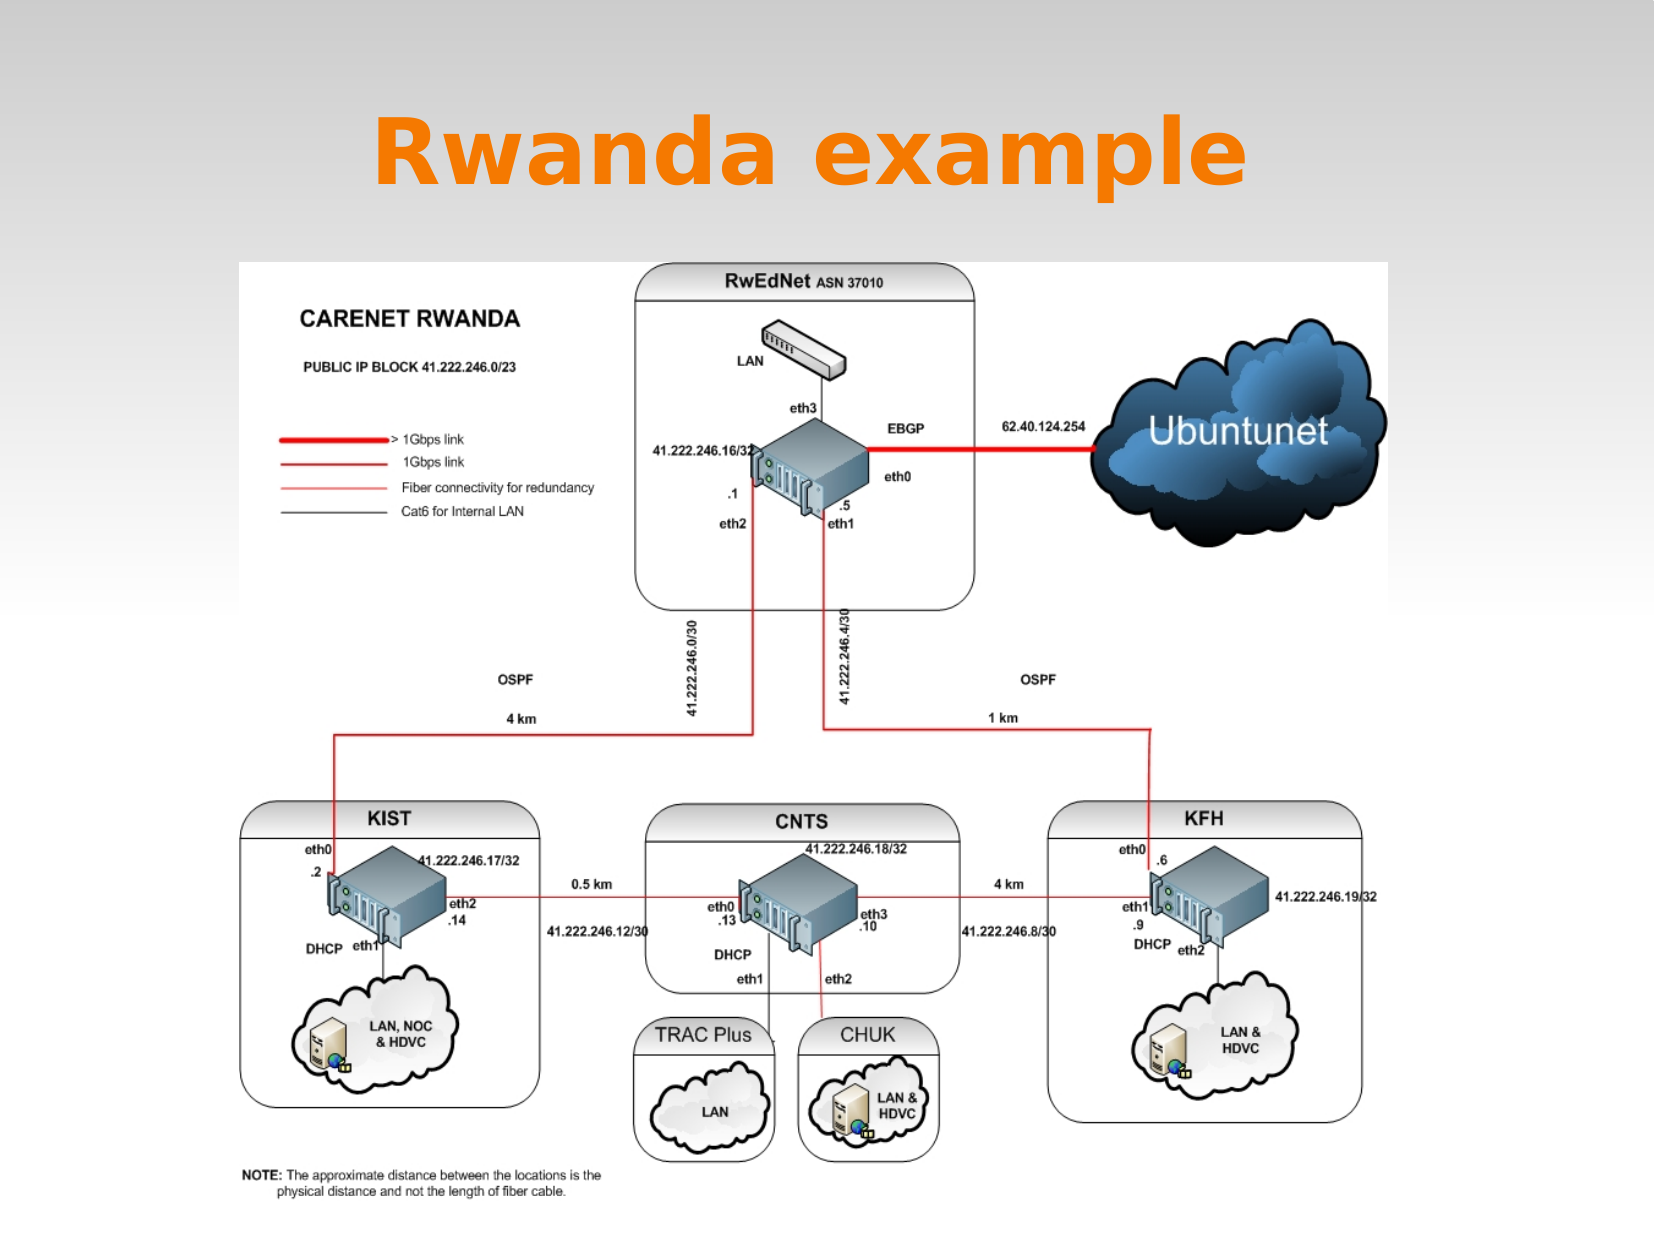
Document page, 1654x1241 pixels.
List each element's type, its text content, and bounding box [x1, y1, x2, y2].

title Rwanda example [82, 56, 1571, 250]
picture [239, 262, 1388, 1201]
